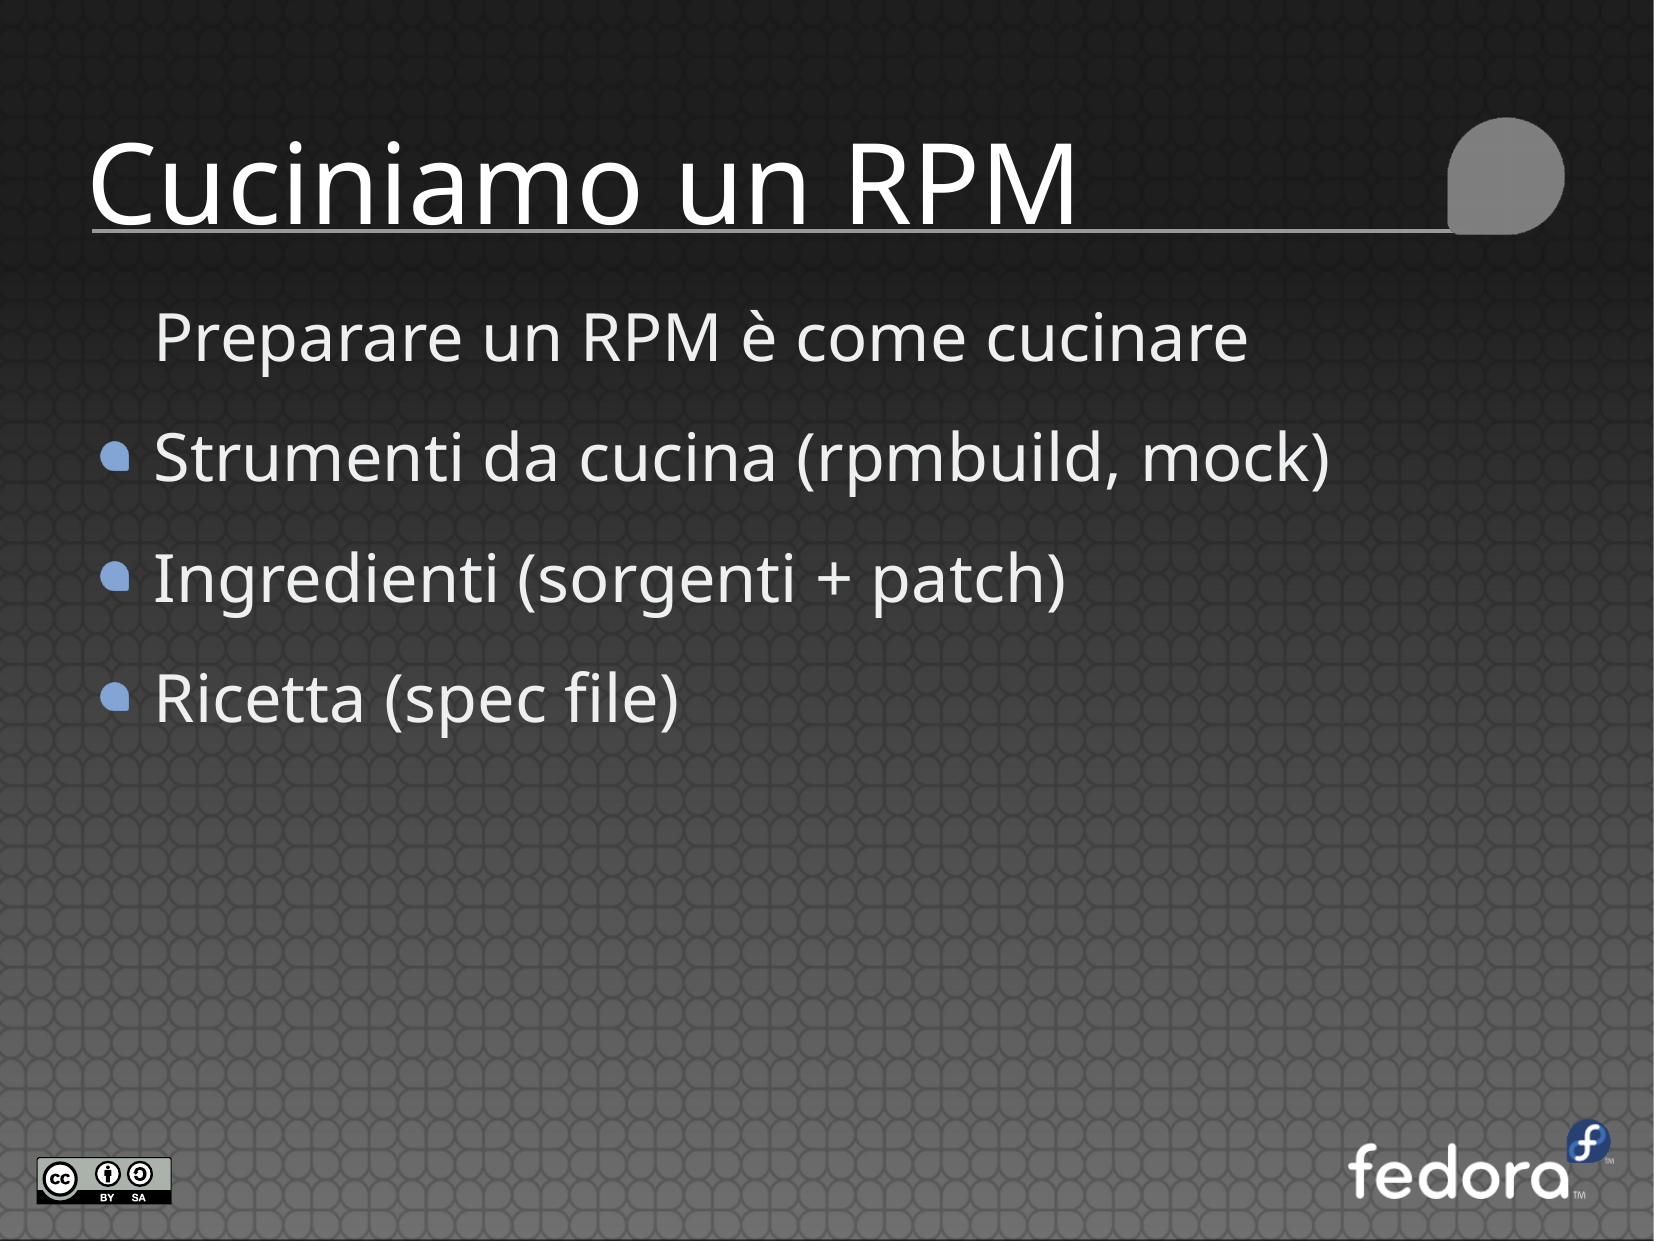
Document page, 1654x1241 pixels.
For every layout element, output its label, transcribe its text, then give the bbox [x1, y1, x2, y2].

picture [0, 0, 1654, 1241]
title Cuciniamo un RPM [86, 110, 1576, 251]
list Preparare un RPM è come cucinare Strumenti da cucina (rpmbuild, mock) Ingredienti (sorgenti + patch) Ricetta (spec file) [82, 290, 1571, 1012]
